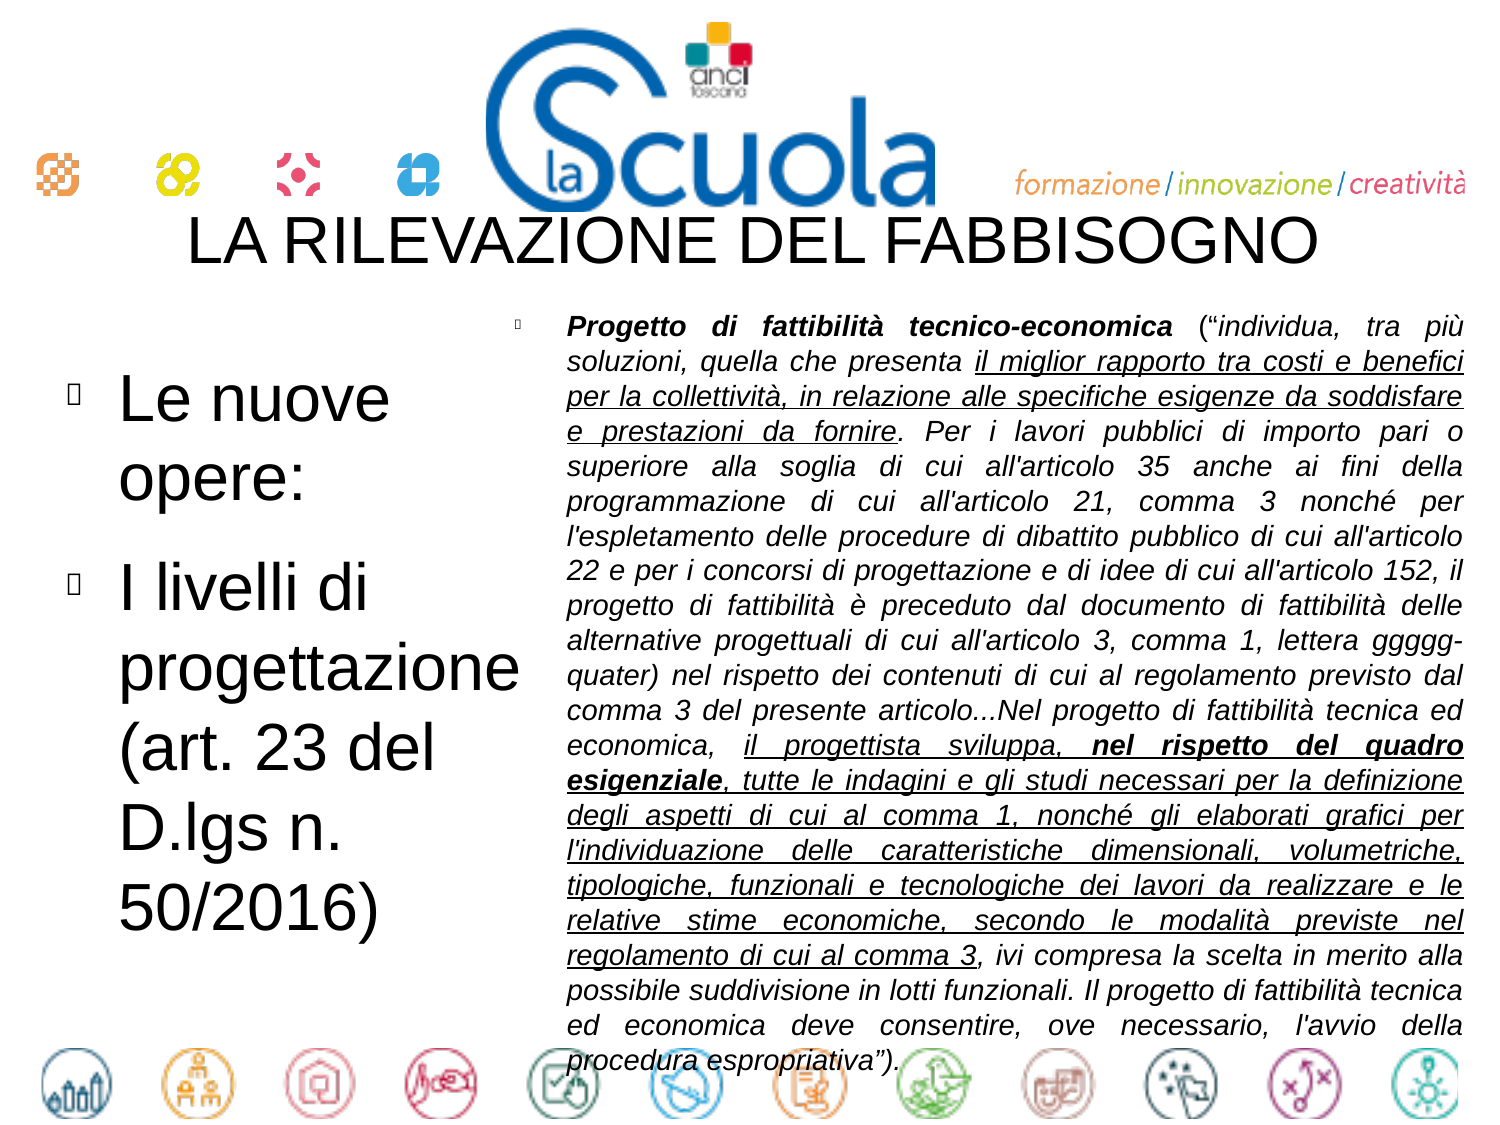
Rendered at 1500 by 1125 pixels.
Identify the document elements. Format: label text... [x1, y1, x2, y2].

text_box Le nuove opere: I livelli di progettazione (art. 23 del D.lgs n. 50/2016) [47, 354, 496, 957]
text_box LA RILEVAZIONE DEL FABBISOGNO [79, 142, 1430, 331]
text_box Progetto di fattibilità tecnico-economica (“individua, tra più soluzioni, quella che presenta il miglior rapporto tra costi e benefici per la collettività, in relazione alle specifiche esigenze da soddisfare e prestazioni da fornire. Per i lavori pubblici di importo pari o superiore alla soglia di cui all'articolo 35 anche ai fini della programmazione di cui all'articolo 21, comma 3 nonché per l'espletamento delle procedure di dibattito pubblico di cui all'articolo 22 e per i concorsi di progettazione e di idee di cui all'articolo 152, il progetto di fattibilità è preceduto dal documento di fattibilità delle alternative progettuali di cui all'articolo 3, comma 1, lettera ggggg-quater) nel rispetto dei contenuti di cui al regolamento previsto dal comma 3 del presente articolo...Nel progetto di fattibilità tecnica ed economica, il progettista sviluppa, nel rispetto del quadro esigenziale, tutte le indagini e gli studi necessari per la definizione degli aspetti di cui al comma 1, nonché gli elaborati grafici per l'individuazione delle caratteristiche dimensionali, volumetriche, tipologiche, funzionali e tecnologiche dei lavori da realizzare e le relative stime economiche, secondo le modalità previste nel regolamento di cui al comma 3, ivi compresa la scelta in merito alla possibile suddivisione in lotti funzionali. Il progetto di fattibilità tecnica ed economica deve consentire, ove necessario, l'avvio della procedura espropriativa”). [496, 307, 1465, 1040]
